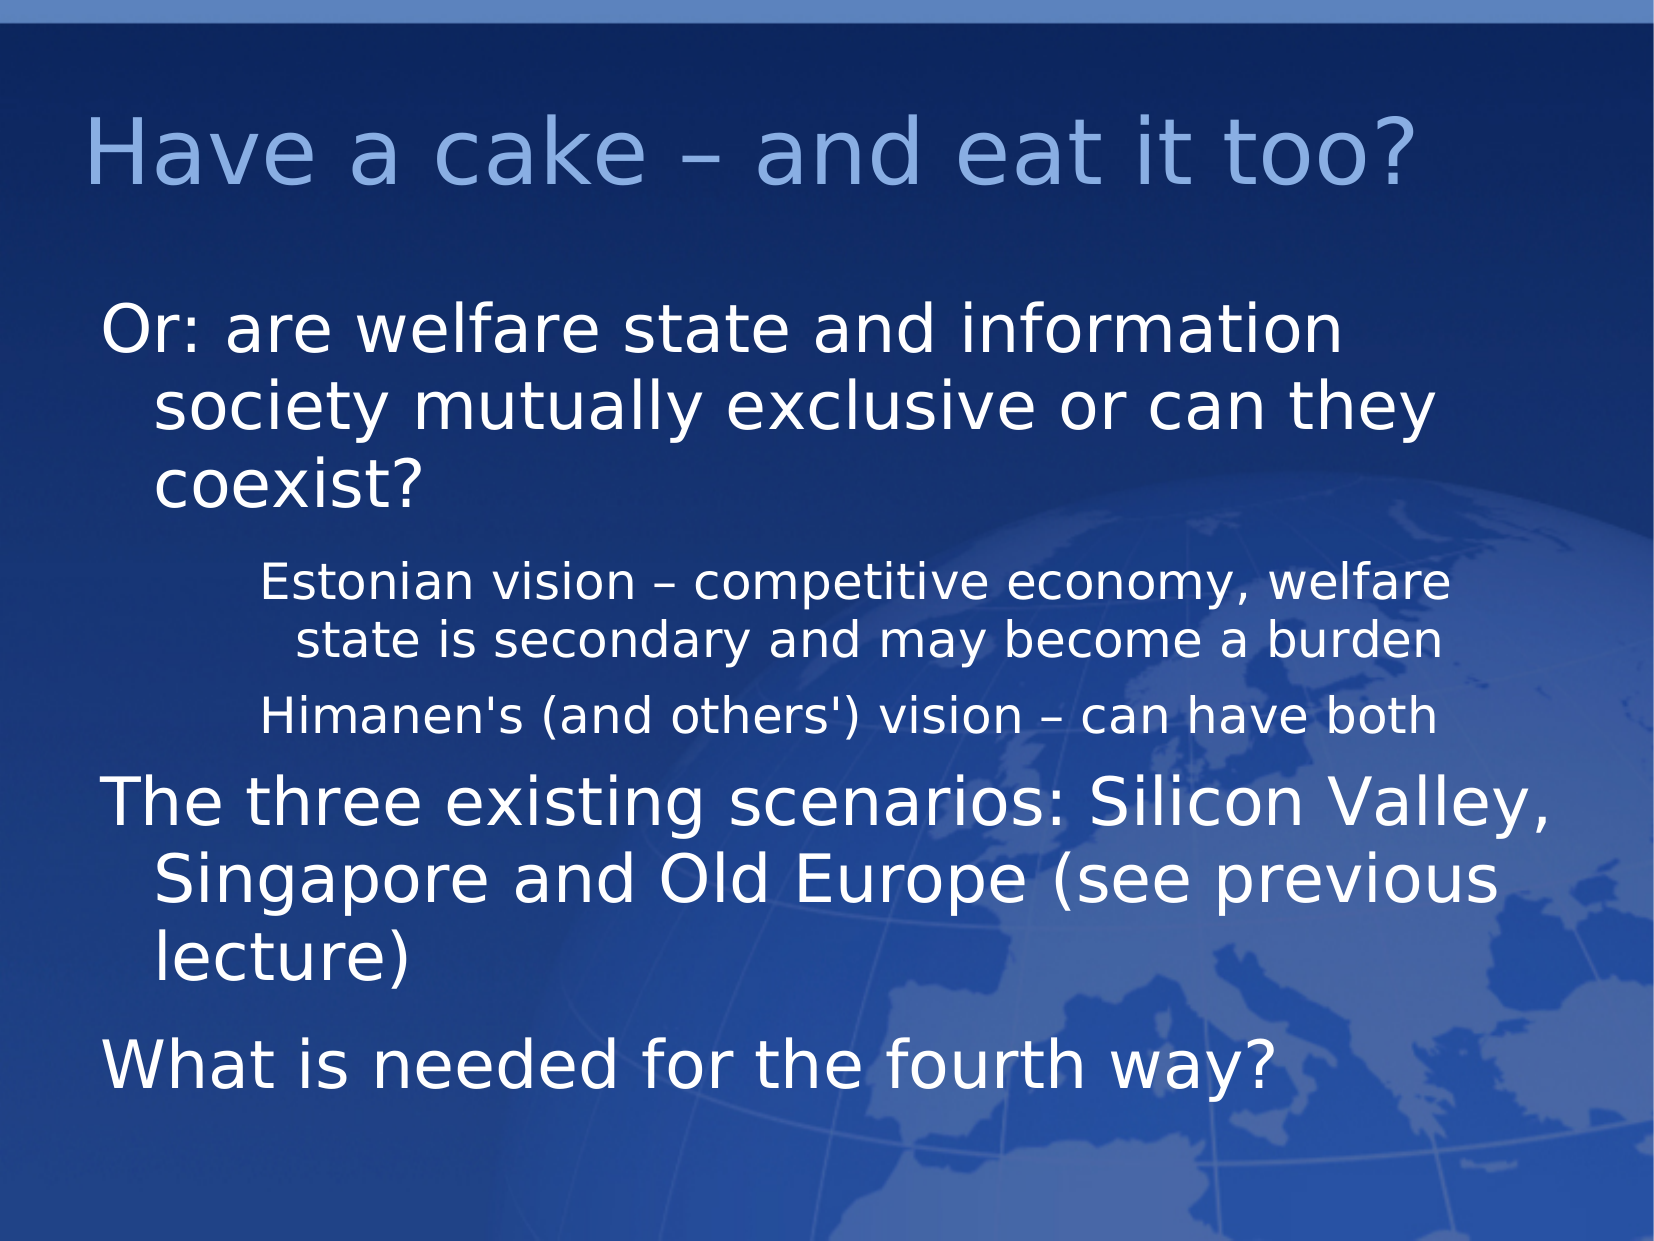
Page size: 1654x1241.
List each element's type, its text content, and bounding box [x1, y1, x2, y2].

list Or: are welfare state and information society mutually exclusive or can they coexist? Estonian vision – competitive economy, welfare state is secondary and may become a burden Himanen's (and others') vision – can have both The three existing scenarios: Silicon Valley, Singapore and Old Europe (see previous lecture) What is needed for the fourth way? [82, 290, 1571, 1104]
title Have a cake – and eat it too? [82, 56, 1571, 250]
picture [0, 0, 1654, 1241]
